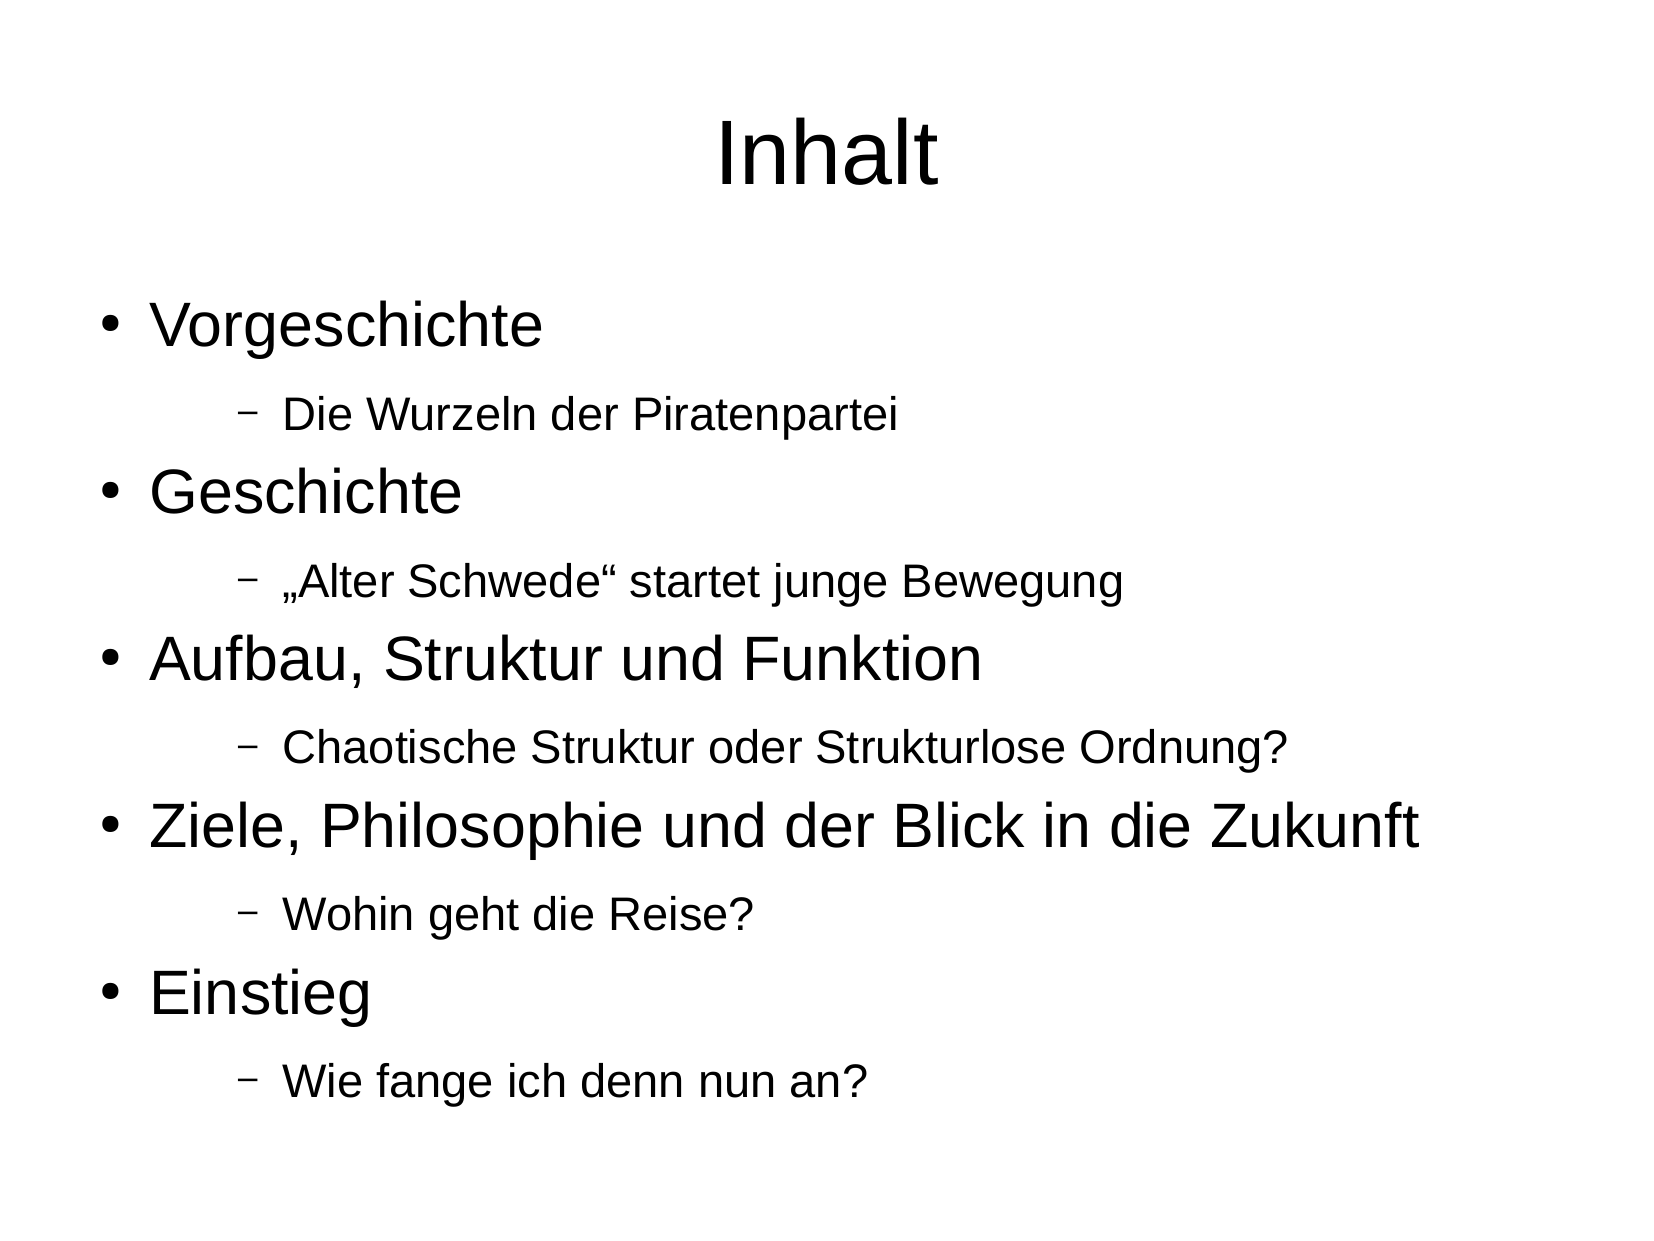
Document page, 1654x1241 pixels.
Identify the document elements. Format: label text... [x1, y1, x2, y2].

list Vorgeschichte Die Wurzeln der Piratenpartei Geschichte „Alter Schwede“ startet junge Bewegung Aufbau, Struktur und Funktion Chaotische Struktur oder Strukturlose Ordnung? Ziele, Philosophie und der Blick in die Zukunft Wohin geht die Reise? Einstieg Wie fange ich denn nun an? [82, 290, 1571, 1109]
title Inhalt [82, 49, 1571, 257]
